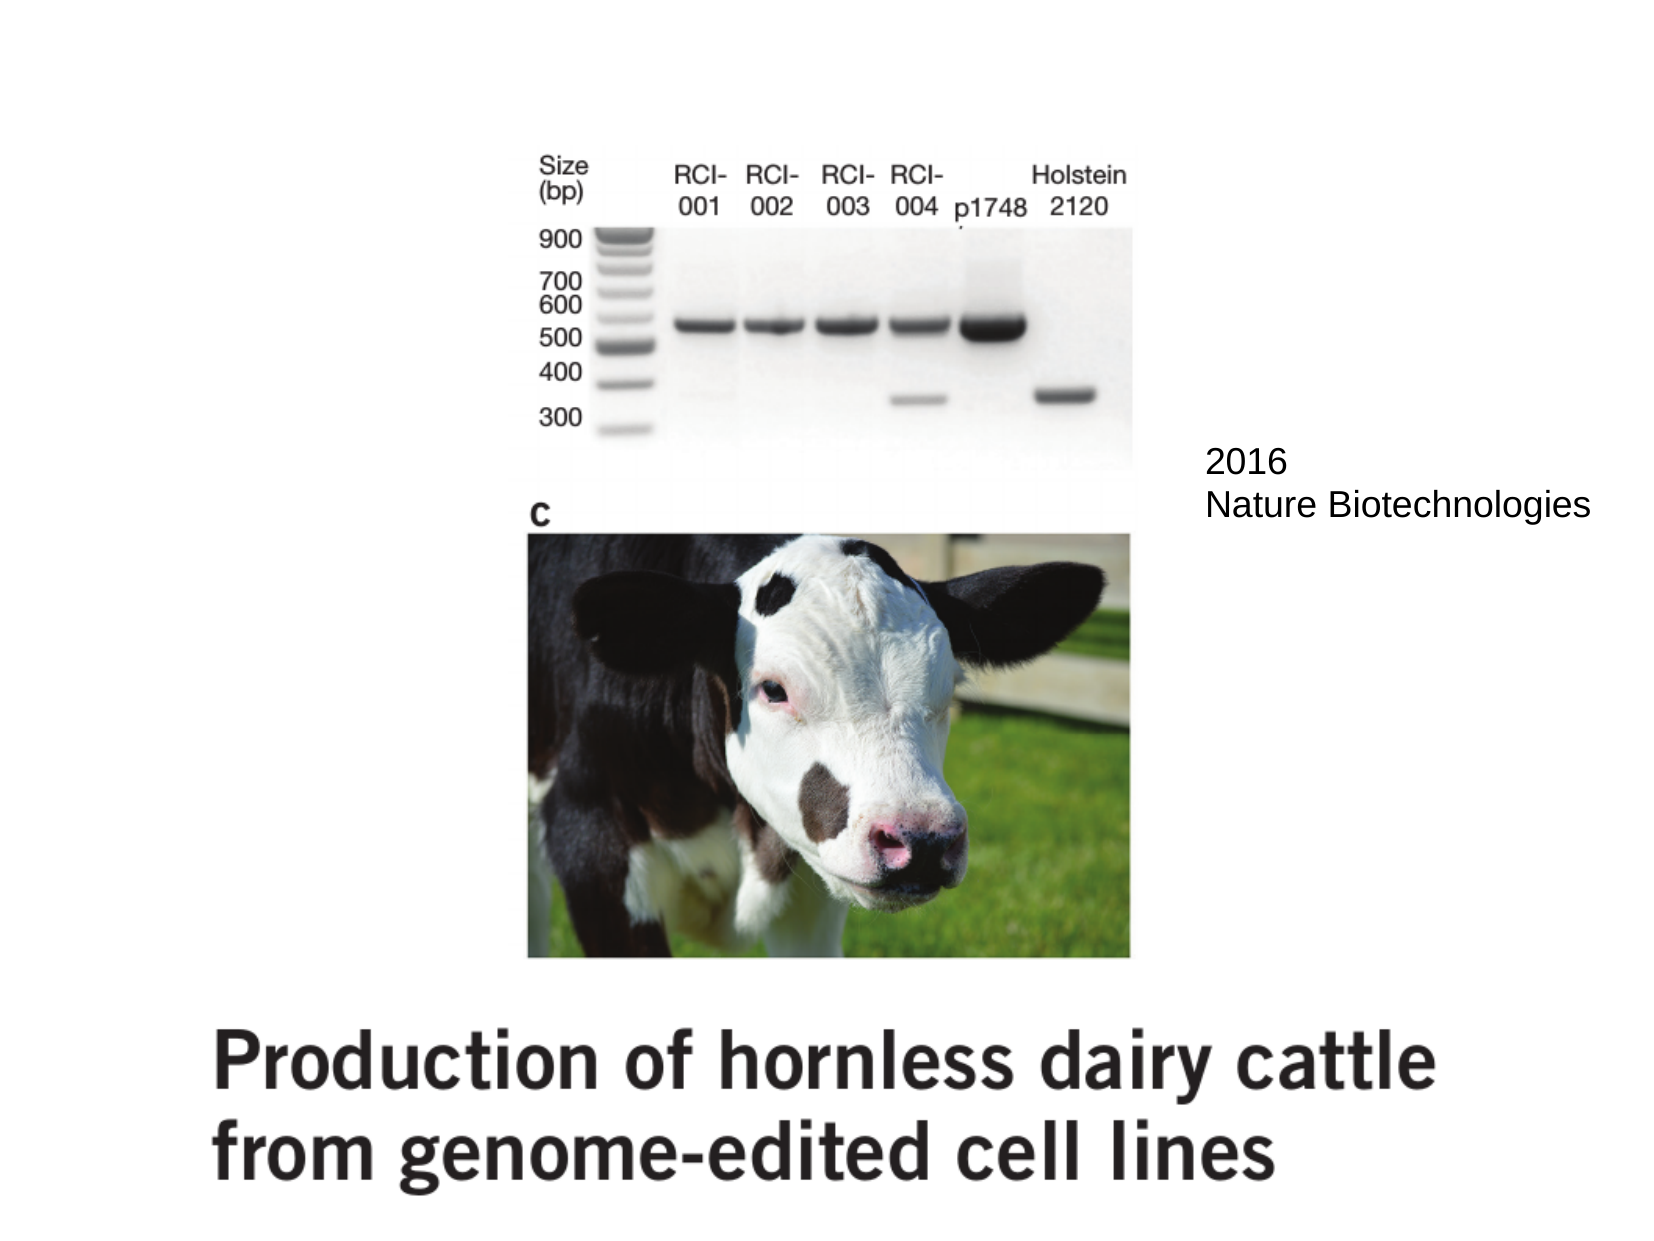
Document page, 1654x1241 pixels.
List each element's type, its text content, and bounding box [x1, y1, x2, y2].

picture [508, 145, 1139, 975]
picture [196, 1006, 1458, 1202]
text_box 2016 Nature Biotechnologies [1190, 433, 1607, 533]
